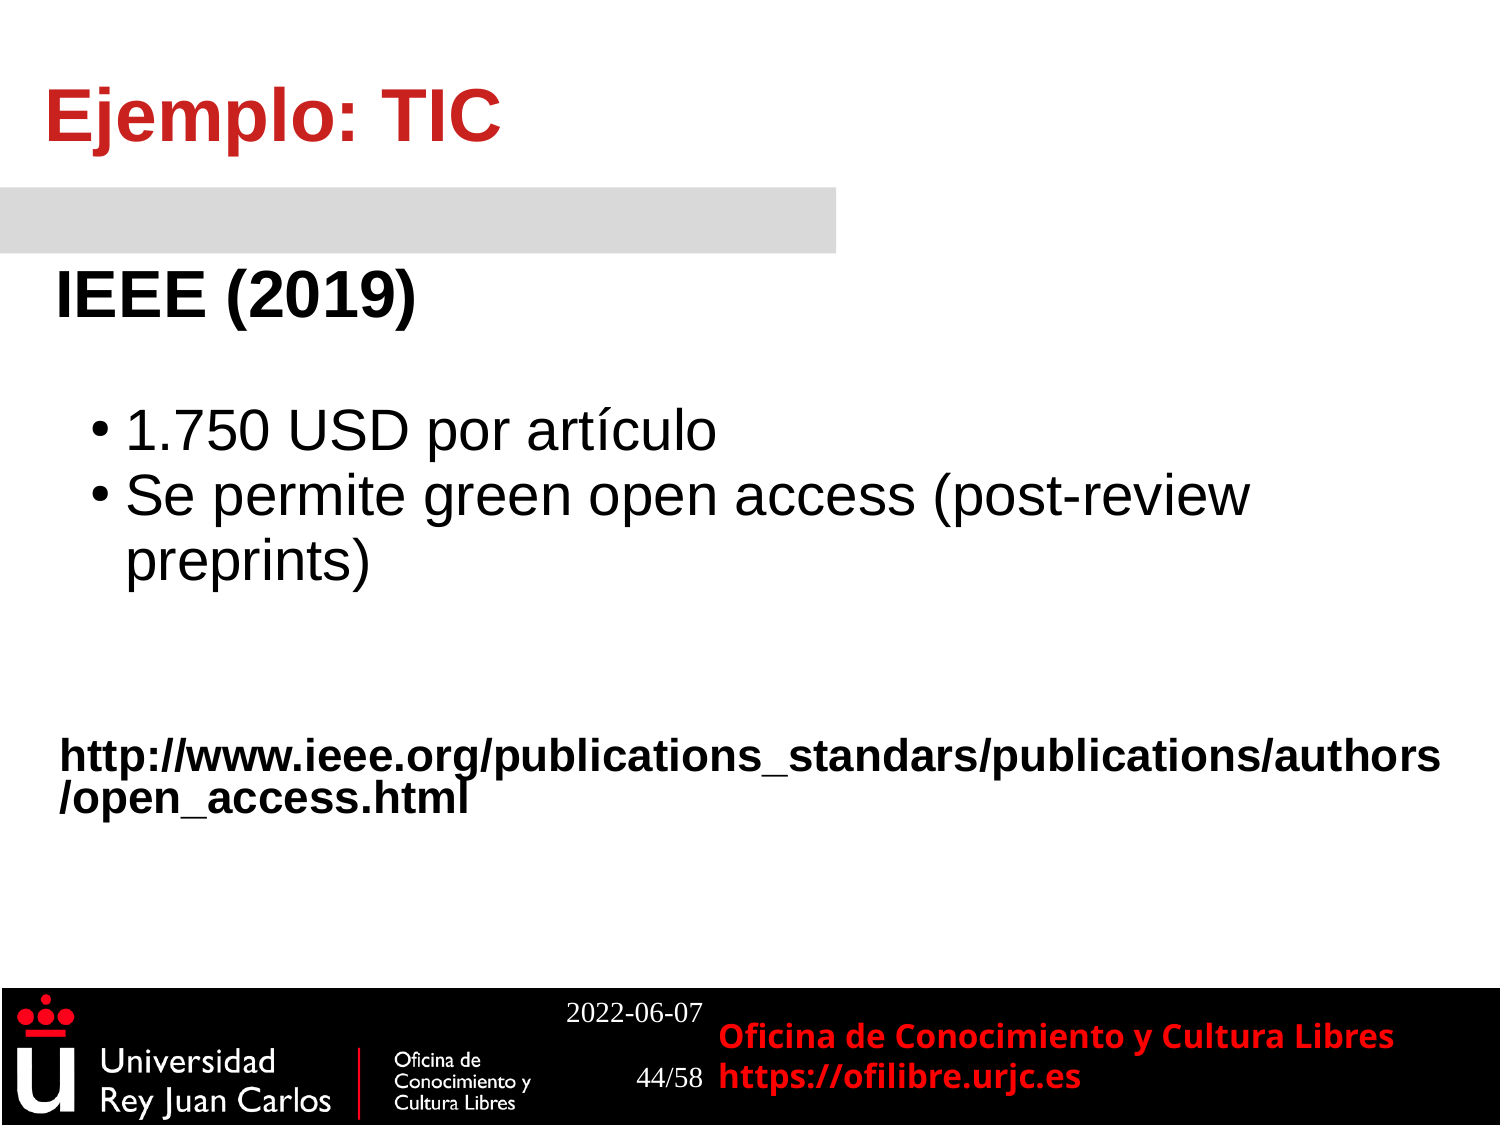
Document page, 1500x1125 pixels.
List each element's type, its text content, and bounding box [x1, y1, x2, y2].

text_box http://www.ieee.org/publications_standars/publications/authors/open_access.html [45, 722, 1471, 841]
picture [17, 994, 531, 1120]
title [75, 7, 1425, 196]
text_box Ejemplo: TIC [30, 66, 1036, 249]
text_box 1.750 USD por artículo Se permite green open access (post-review preprints) [75, 390, 1351, 601]
text_box IEEE (2019) [40, 249, 811, 340]
